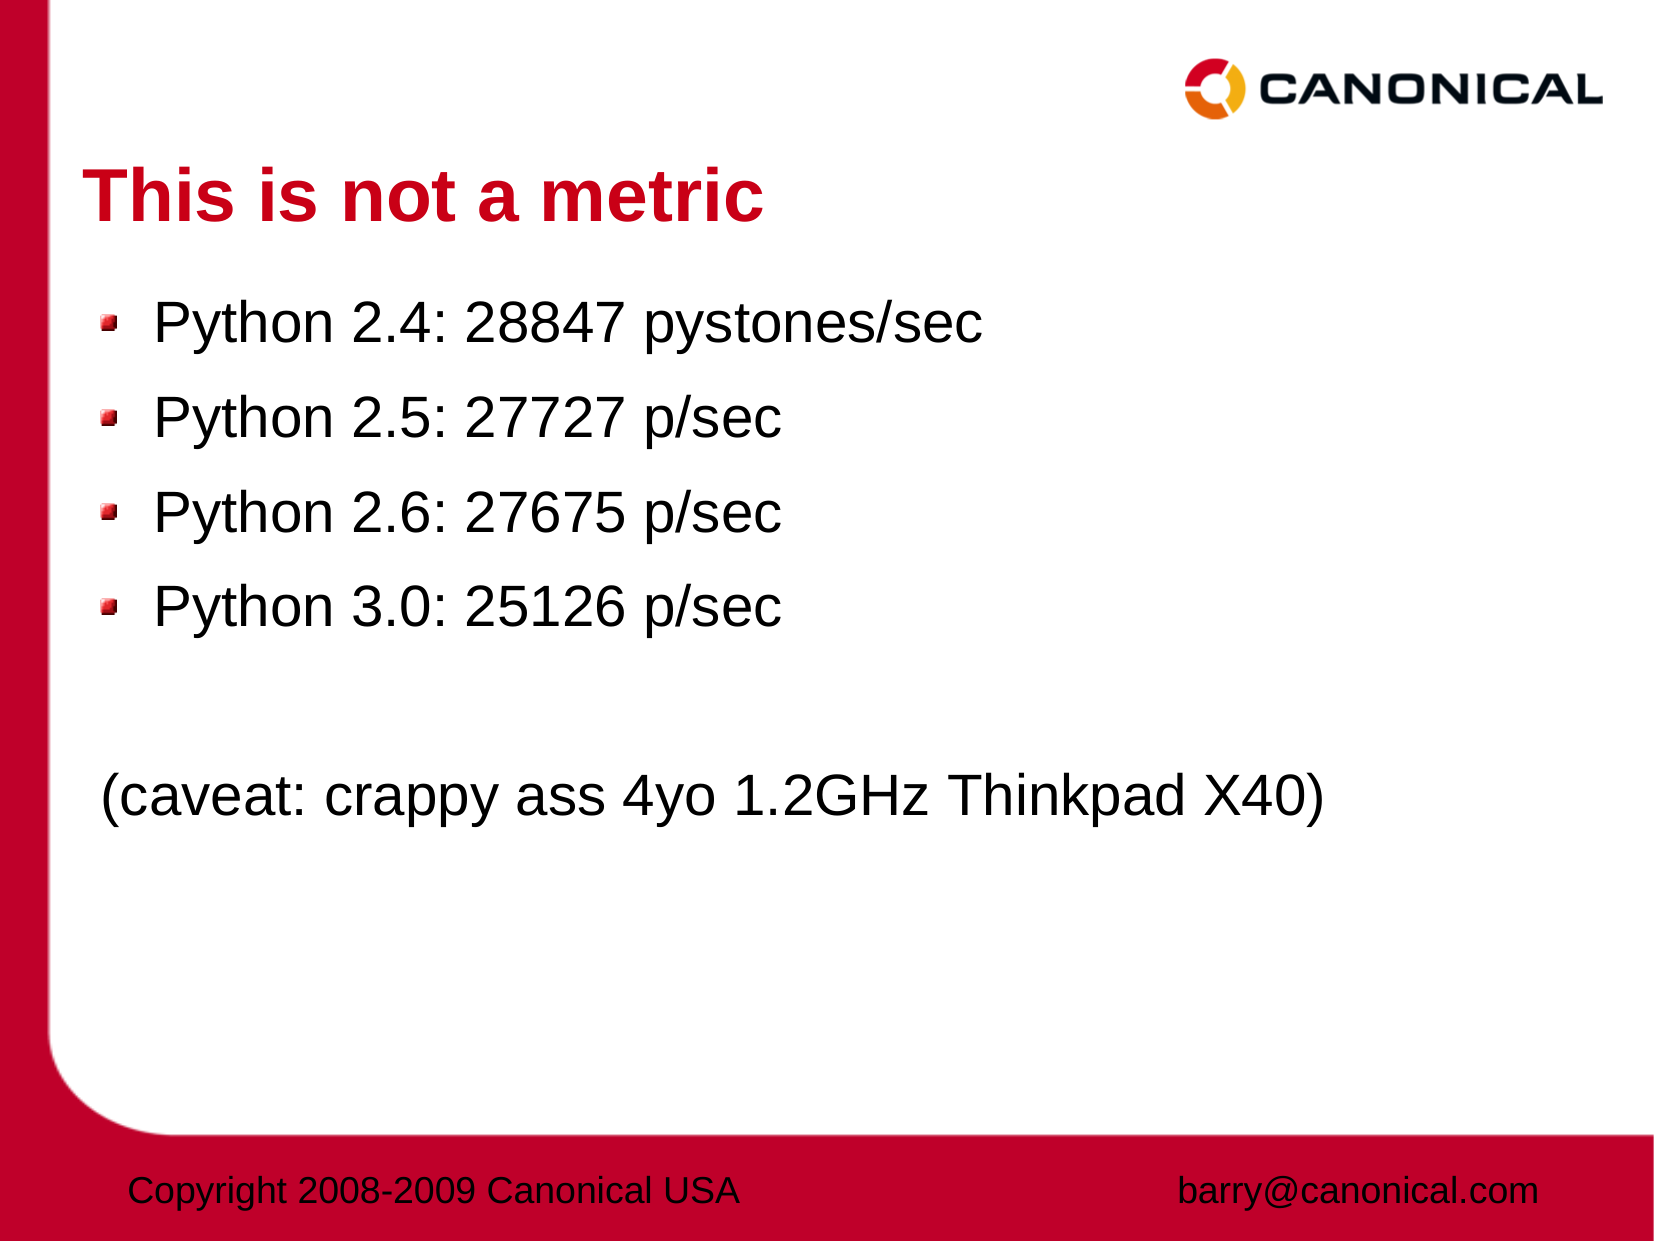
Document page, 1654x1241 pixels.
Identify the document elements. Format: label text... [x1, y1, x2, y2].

list Python 2.4: 28847 pystones/sec Python 2.5: 27727 p/sec Python 2.6: 27675 p/sec Python 3.0: 25126 p/sec (caveat: crappy ass 4yo 1.2GHz Thinkpad X40) [82, 290, 1571, 1109]
title This is not a metric [82, 104, 1571, 287]
picture [0, 0, 1654, 1241]
